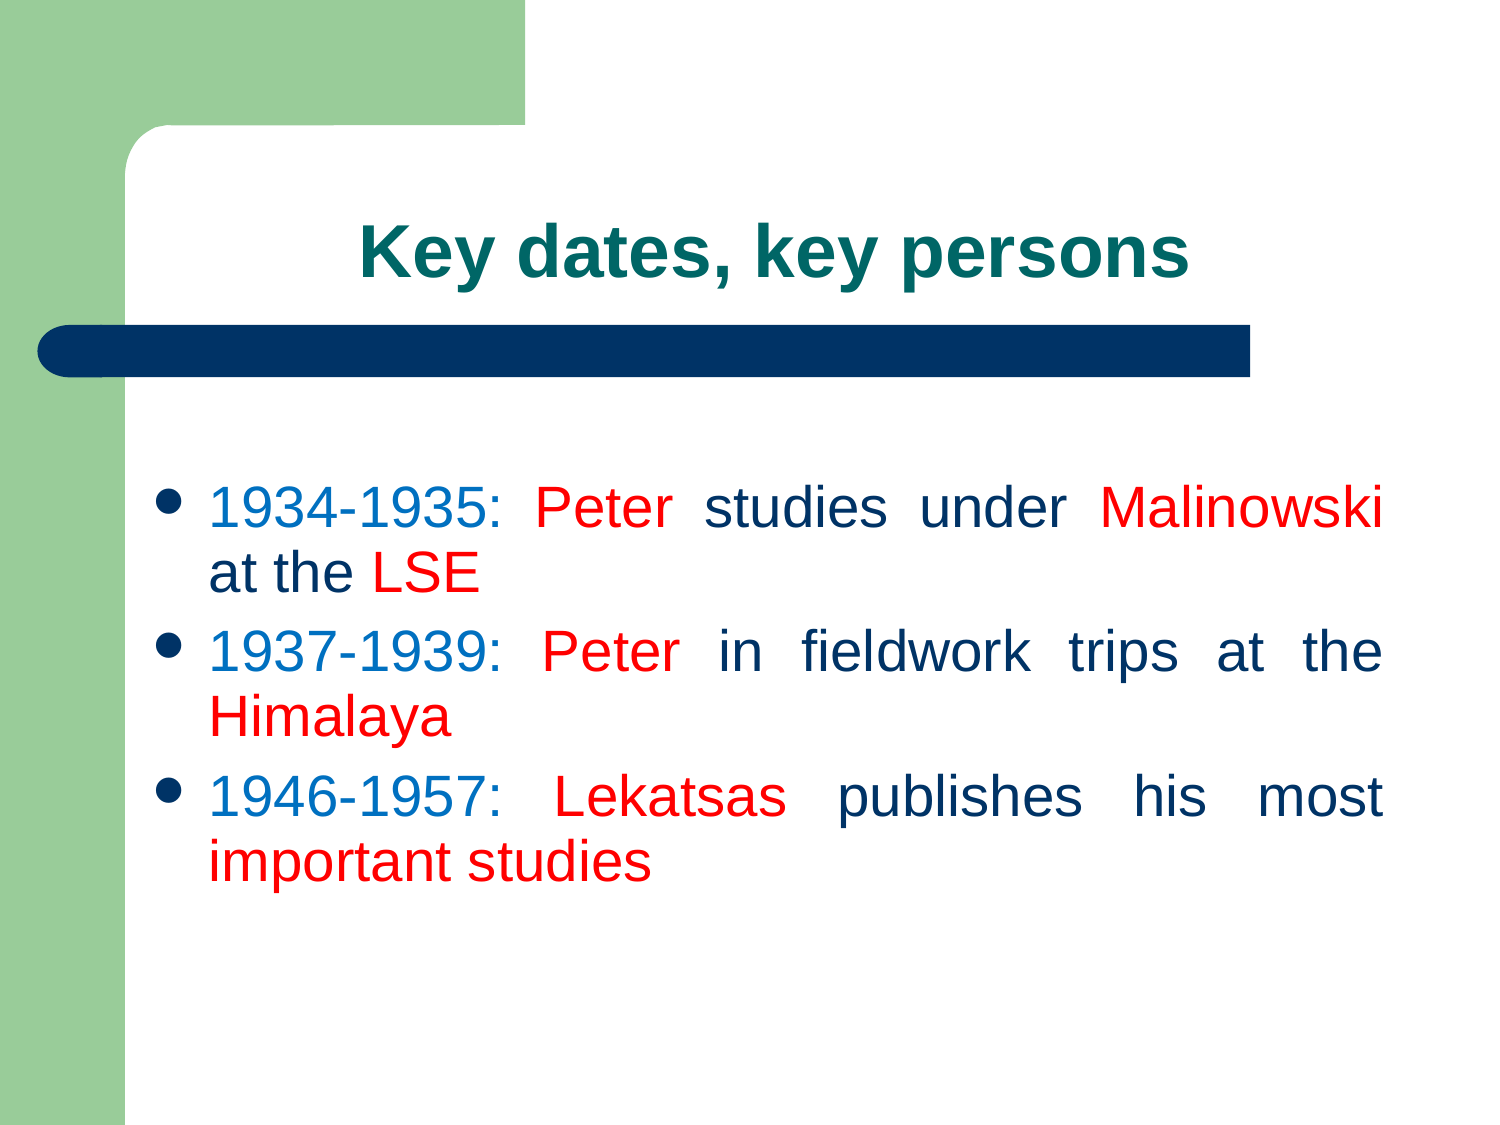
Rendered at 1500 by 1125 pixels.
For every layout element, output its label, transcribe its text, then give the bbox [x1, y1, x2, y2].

list 1934-1935: Peter studies under Malinowski at the LSE 1937-1939: Peter in fieldwork trips at the Himalaya 1946-1957: Lekatsas publishes his most important studies [137, 387, 1400, 999]
title Key dates, key persons [136, 136, 1414, 301]
